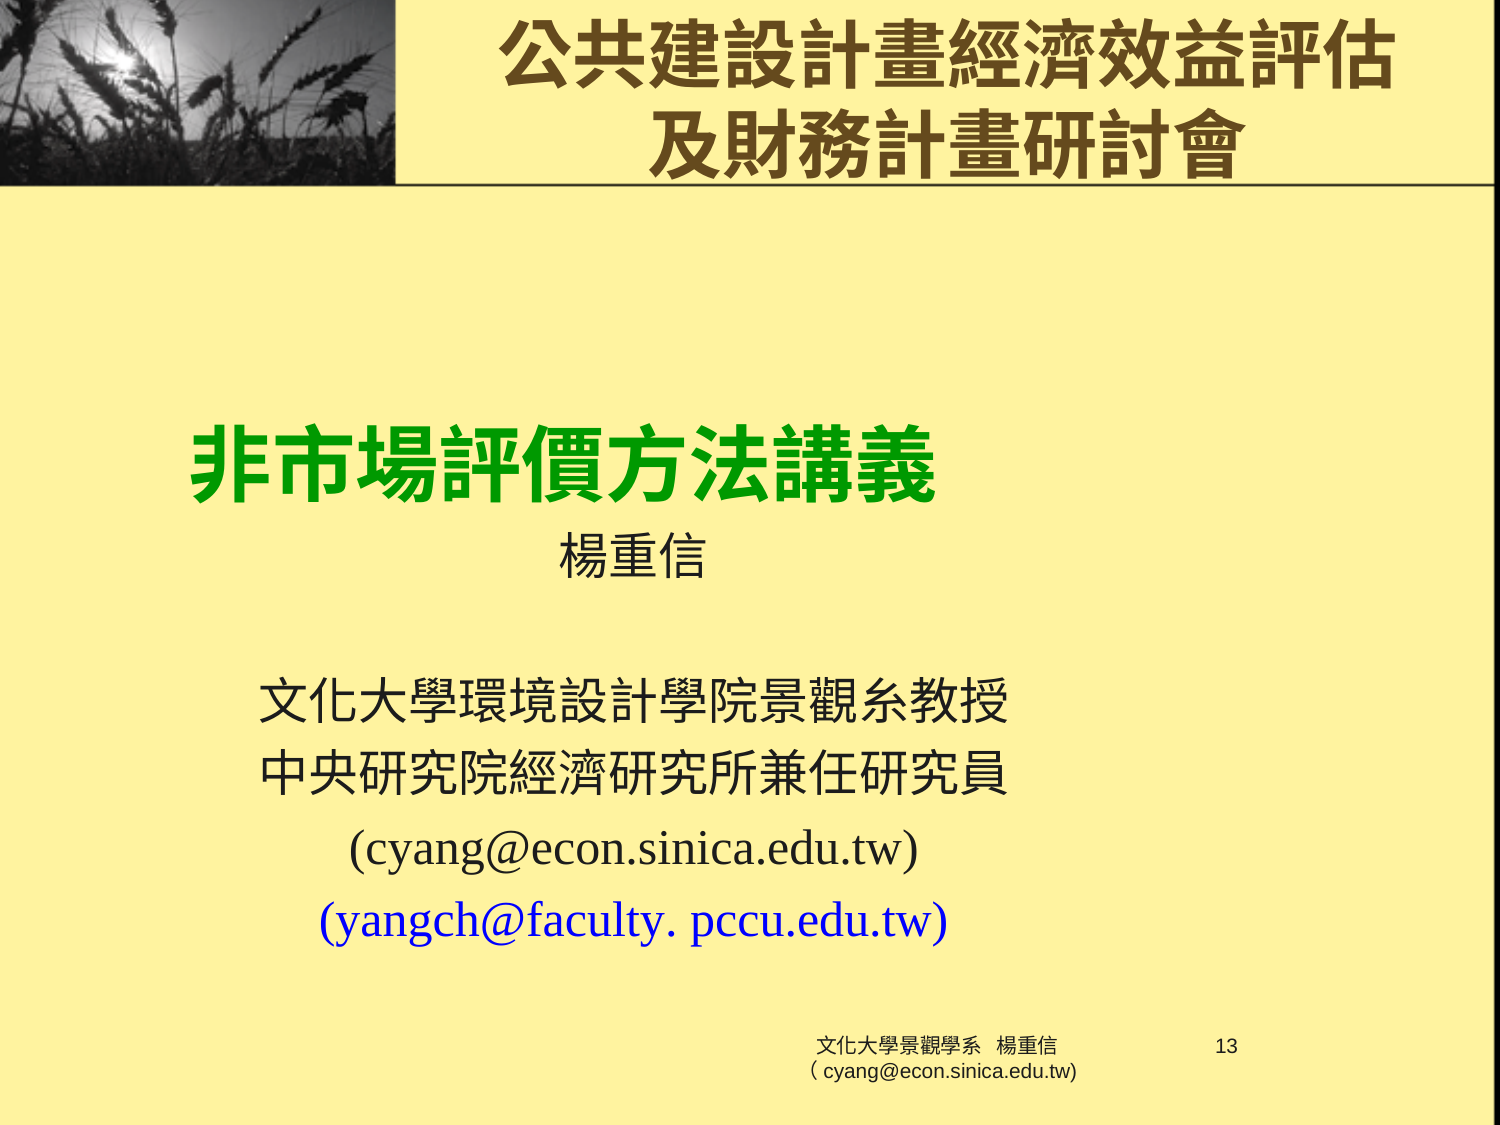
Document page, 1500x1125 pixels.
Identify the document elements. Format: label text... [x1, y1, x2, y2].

list 非市場評價方法講義 楊重信 文化大學環境設計學院景觀糸教授 中央研究院經濟研究所兼任研究員 (cyang@econ.sinica.edu.tw) (yangch@faculty. pccu.edu.tw) [0, 184, 1500, 971]
title 公共建設計畫經濟效益評估 及財務計畫研討會 [395, 0, 1500, 184]
text_box [1200, 1025, 1413, 1101]
text_box 文化大學景觀學系 楊重信（cyang@econ.sinica.edu.tw) [699, 1025, 1175, 1101]
